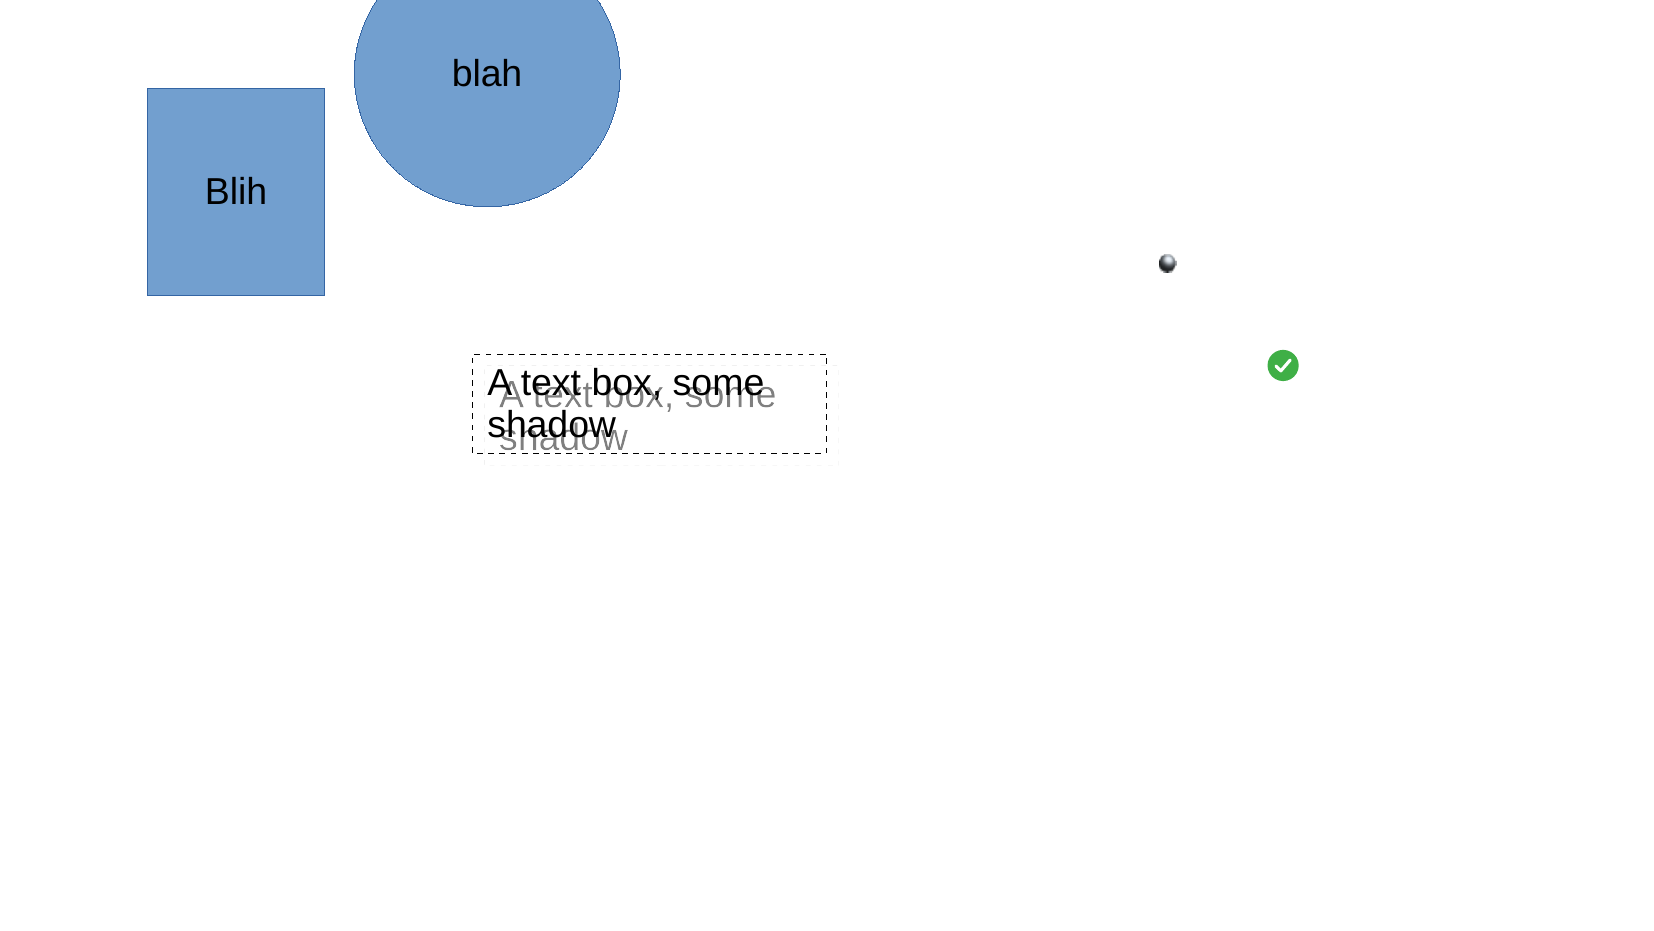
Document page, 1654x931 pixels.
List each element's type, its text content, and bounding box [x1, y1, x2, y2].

text_box [1268, 350, 1298, 381]
picture [1159, 254, 1177, 273]
text_box blah [354, 0, 621, 207]
text_box A text box, some shadow [472, 354, 827, 454]
text_box Blih [147, 88, 325, 296]
